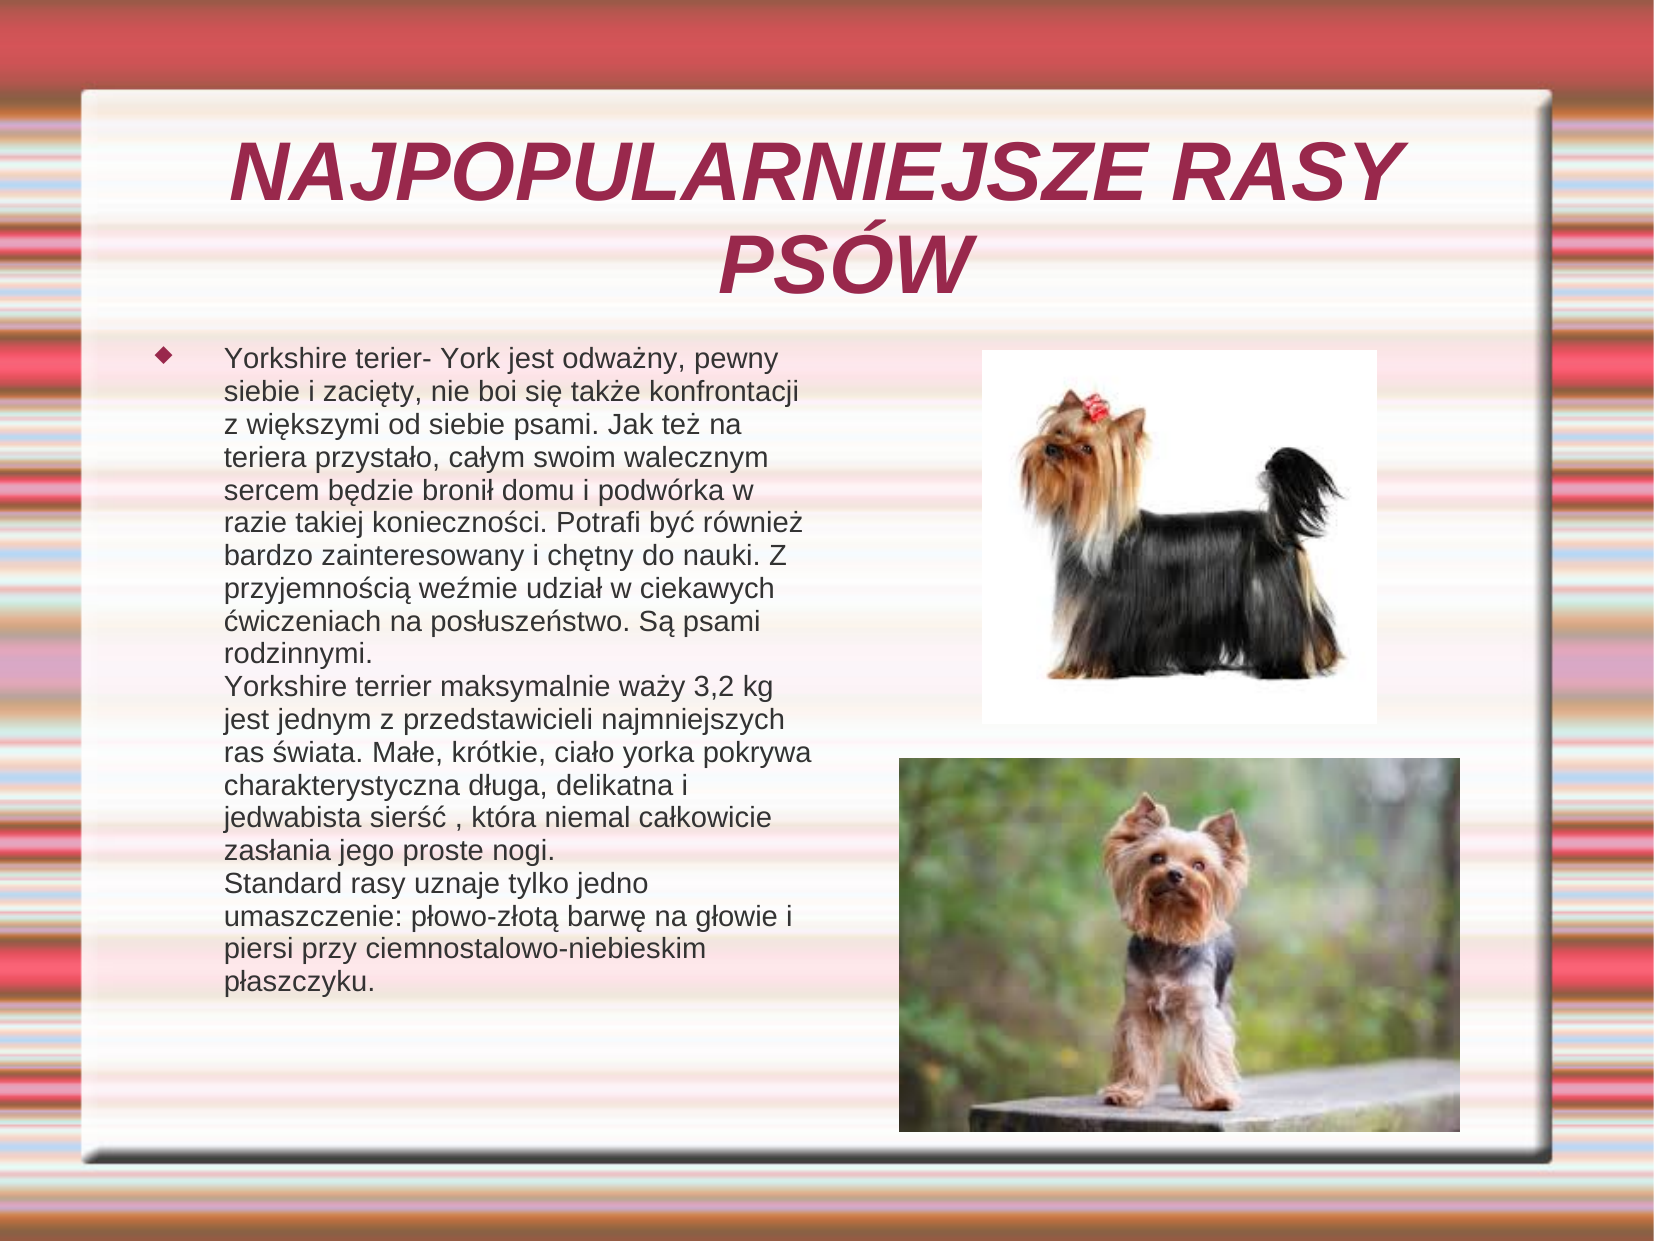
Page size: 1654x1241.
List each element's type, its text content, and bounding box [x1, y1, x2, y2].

title NAJPOPULARNIEJSZE RASY PSÓW [121, 114, 1534, 322]
list Yorkshire terier- York jest odważny, pewny siebie i zacięty, nie boi się także konfrontacji z większymi od siebie psami. Jak też na teriera przystało, całym swoim walecznym sercem będzie bronił domu i podwórka w razie takiej konieczności. Potrafi być również bardzo zainteresowany i chętny do nauki. Z przyjemnością weźmie udział w ciekawych ćwiczeniach na posłuszeństwo. Są psami rodzinnymi. Yorkshire terrier maksymalnie waży 3,2 kg jest jednym z przedstawicieli najmniejszych ras świata. Małe, krótkie, ciało yorka pokrywa charakterystyczna długa, delikatna i jedwabista sierść , która niemal całkowicie zasłania jego proste nogi. Standard rasy uznaje tylko jedno umaszczenie: płowo-złotą barwę na głowie i piersi przy ciemnostalowo-niebieskim płaszczyku. [141, 342, 815, 1124]
picture [0, 0, 1654, 1241]
